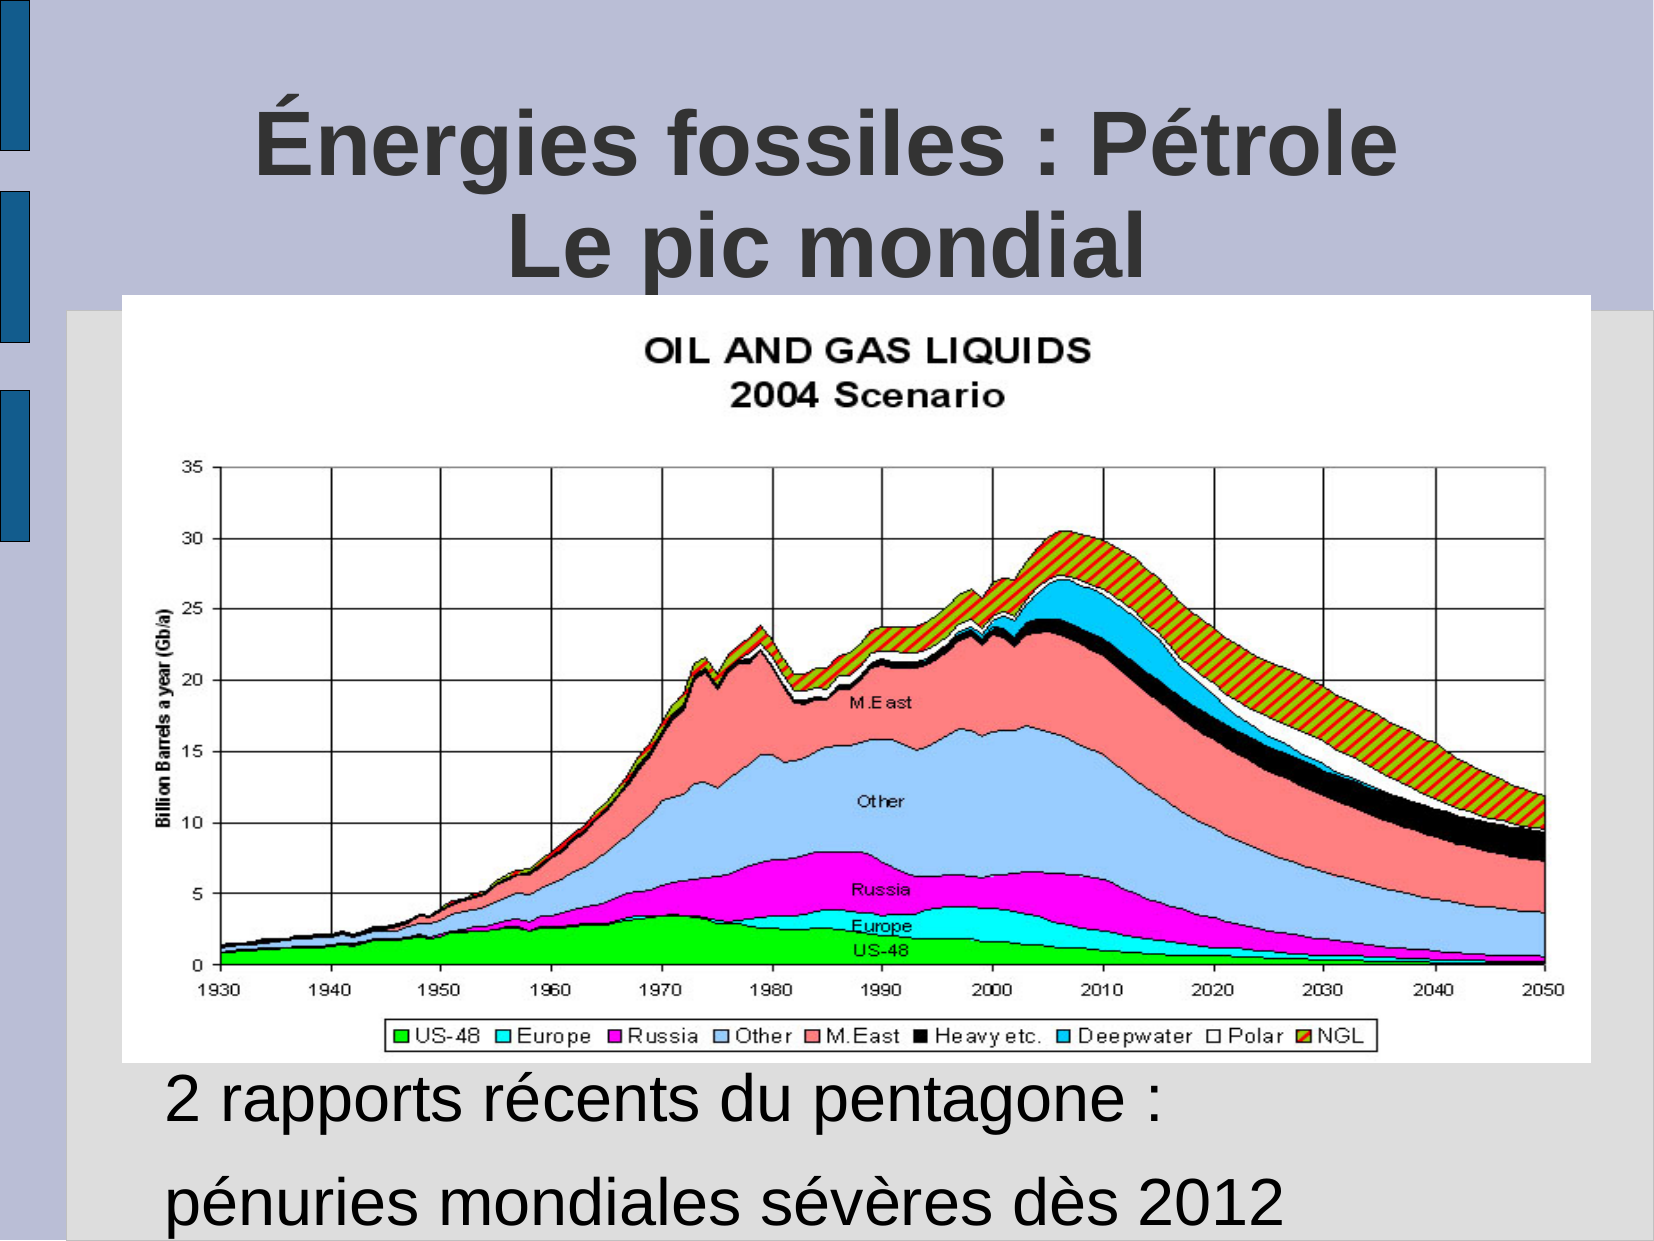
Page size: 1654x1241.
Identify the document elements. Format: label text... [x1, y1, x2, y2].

picture [122, 295, 1591, 1063]
list 2 rapports récents du pentagone : pénuries mondiales sévères dès 2012 [93, 1061, 1506, 1241]
title Énergies fossiles : Pétrole Le pic mondial [121, 91, 1534, 299]
